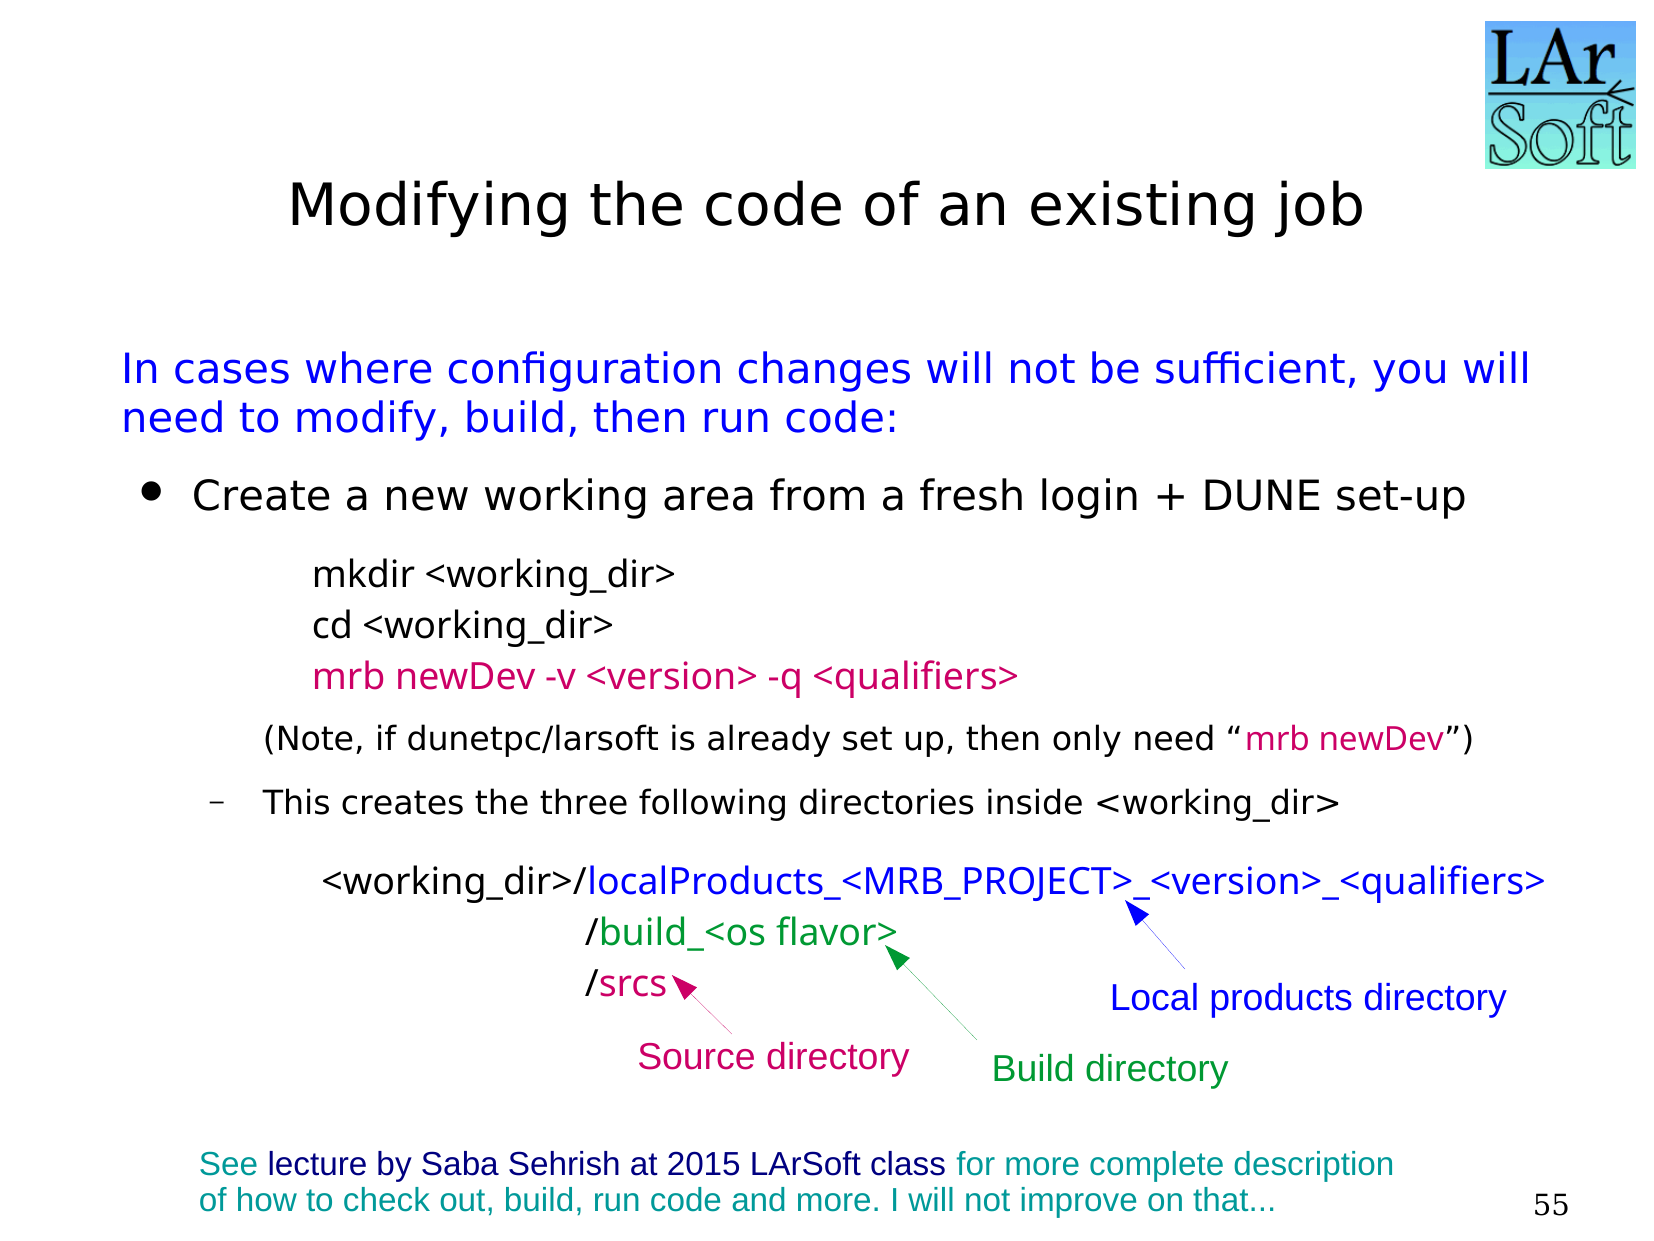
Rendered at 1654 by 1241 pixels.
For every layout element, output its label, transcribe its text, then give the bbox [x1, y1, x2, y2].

text_box <working_dir>/localProducts_<MRB_PROJECT>_<version>_<qualifiers> /build_<os flavor> /srcs [297, 847, 1605, 1037]
list In cases where configuration changes will not be sufficient, you will need to modify, build, then run code: Create a new working area from a fresh login + DUNE set-up (Note, if dunetpc/larsoft is already set up, then only need “mrb newDev”) This creates the three following directories inside <working_dir> [121, 344, 1533, 1127]
text_box Build directory [976, 1039, 1245, 1097]
text_box Source directory [622, 1028, 926, 1085]
chart [904, 965, 978, 1041]
text_box See lecture by Saba Sehrish at 2015 LArSoft class for more complete description of how to check out, build, run code and more. I will not improve on that... [184, 1137, 1410, 1227]
text_box mkdir <working_dir> cd <working_dir> mrb newDev -v <version> -q <qualifiers> [297, 540, 1037, 686]
title Modifying the code of an existing job [121, 102, 1533, 310]
picture [1485, 21, 1636, 169]
text_box Local products directory [1095, 969, 1523, 1026]
